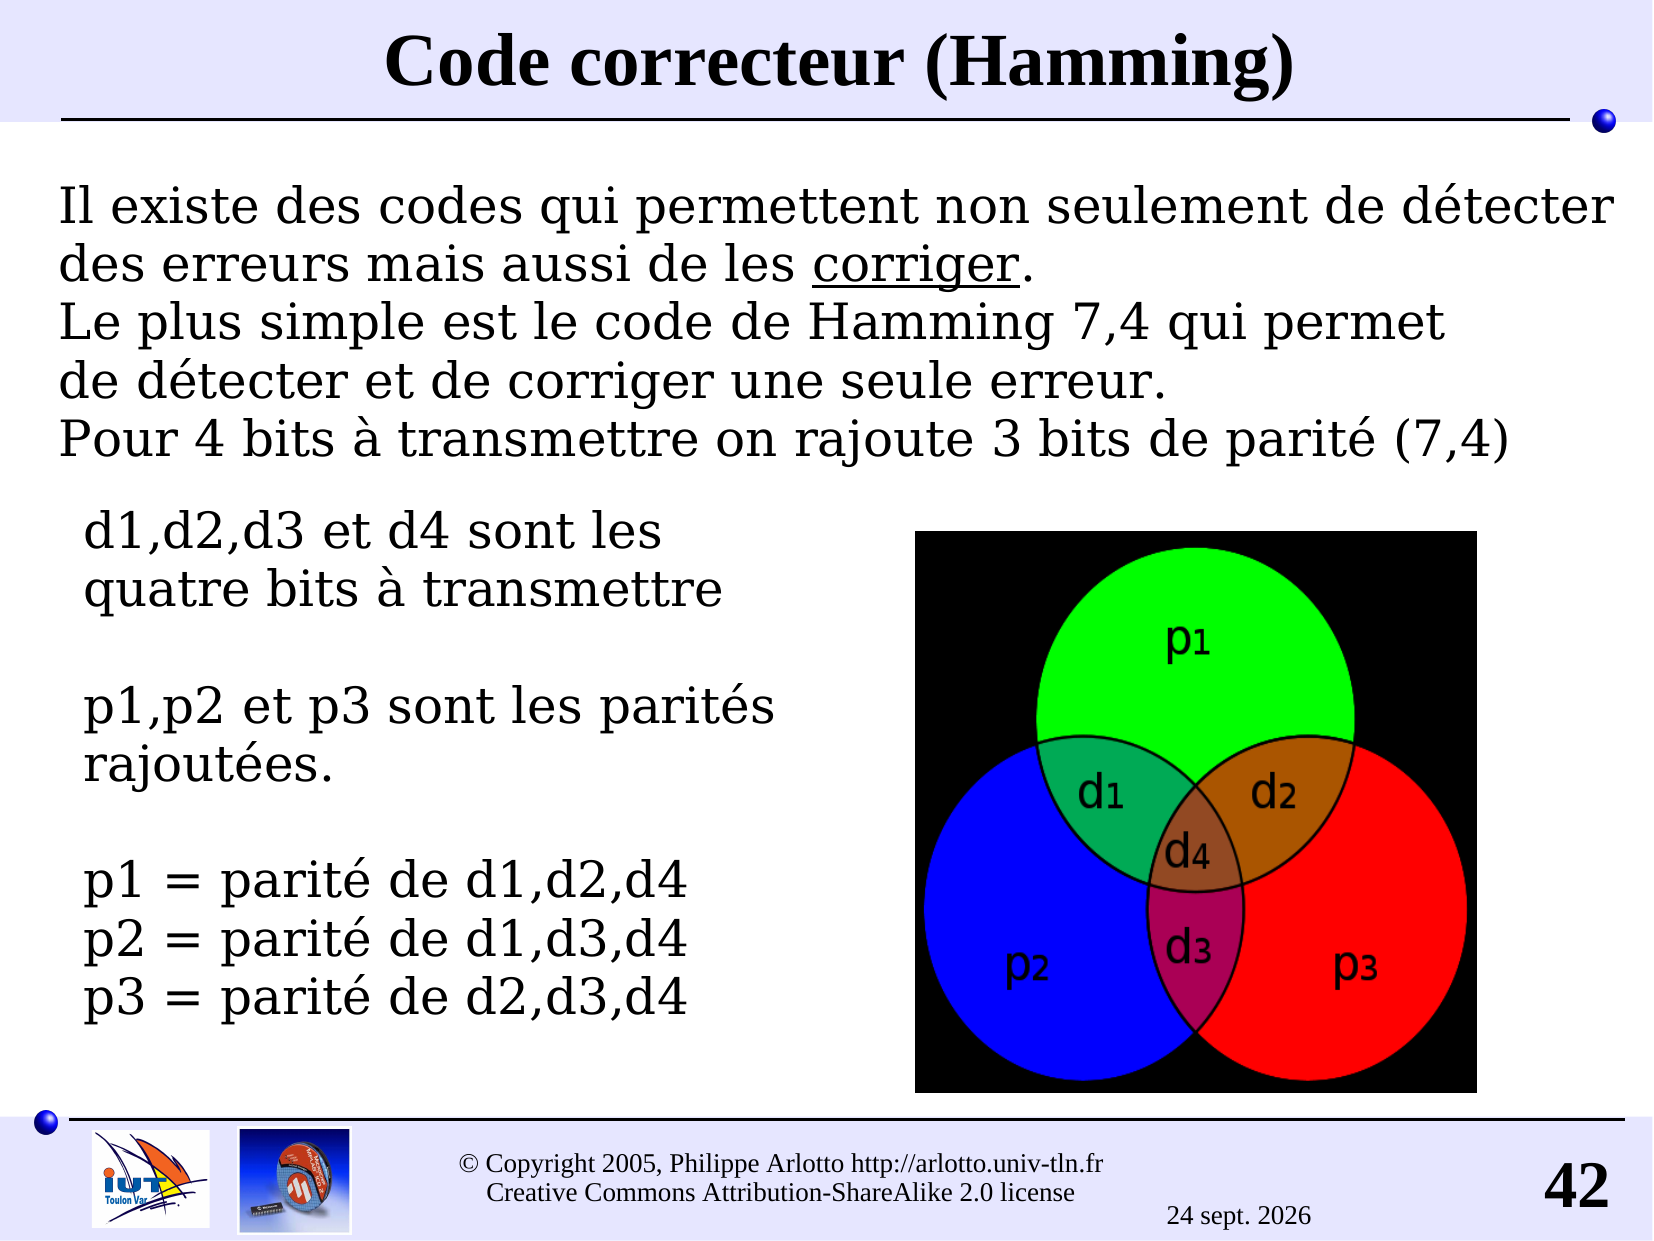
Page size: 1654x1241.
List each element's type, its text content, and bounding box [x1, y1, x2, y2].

picture [237, 1126, 352, 1235]
text_box d1,d2,d3 et d4 sont les quatre bits à transmettre p1,p2 et p3 sont les parités rajoutées. p1 = parité de d1,d2,d4 p2 = parité de d1,d3,d4 p3 = parité de d2,d3,d4 [83, 501, 777, 1027]
picture [915, 531, 1477, 1093]
text_box Il existe des codes qui permettent non seulement de détecter des erreurs mais aussi de les corriger. Le plus simple est le code de Hamming 7,4 qui permet de détecter et de corriger une seule erreur. Pour 4 bits à transmettre on rajoute 3 bits de parité (7,4) [59, 177, 1616, 527]
title Code correcteur (Hamming) [95, 11, 1585, 110]
